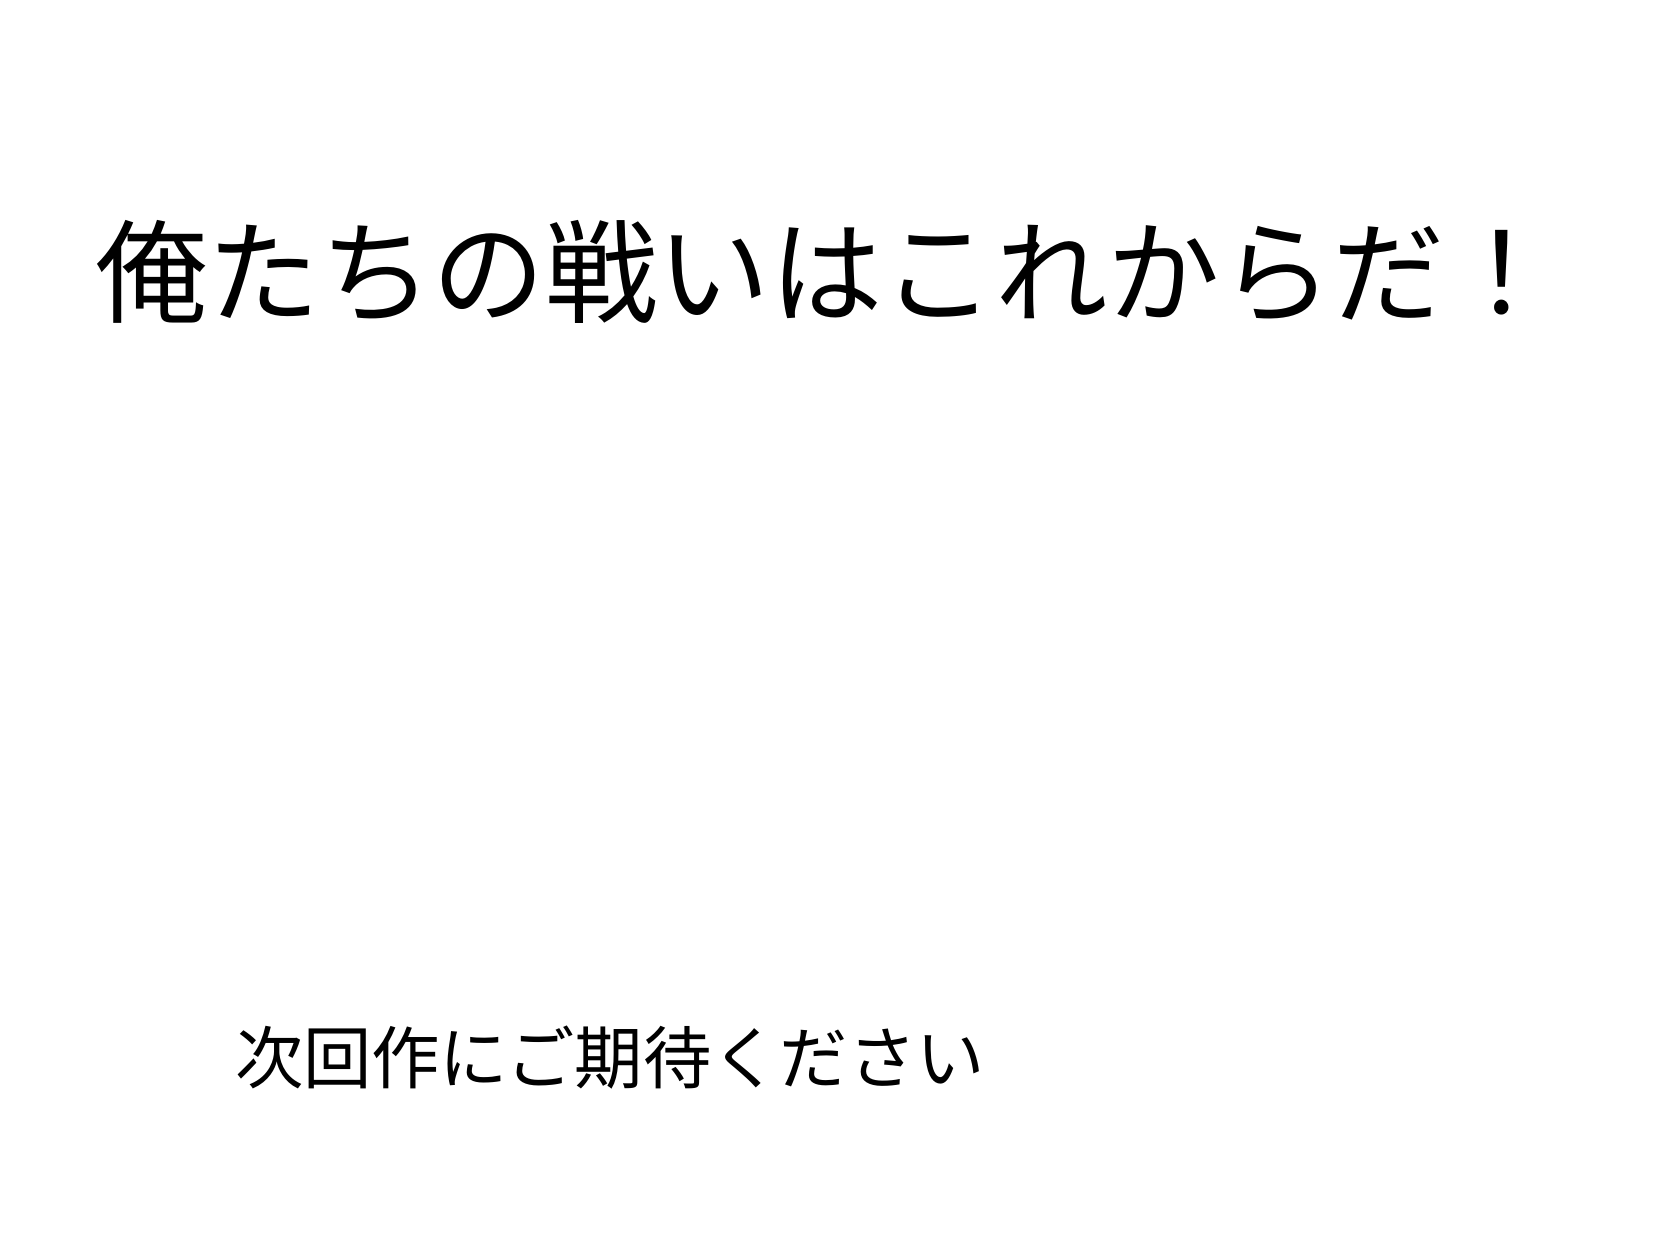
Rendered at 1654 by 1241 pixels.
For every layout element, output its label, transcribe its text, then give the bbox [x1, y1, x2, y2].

title 俺たちの戦いはこれからだ！ [82, 161, 1571, 369]
list 次回作にご期待ください [177, 1003, 1571, 1104]
